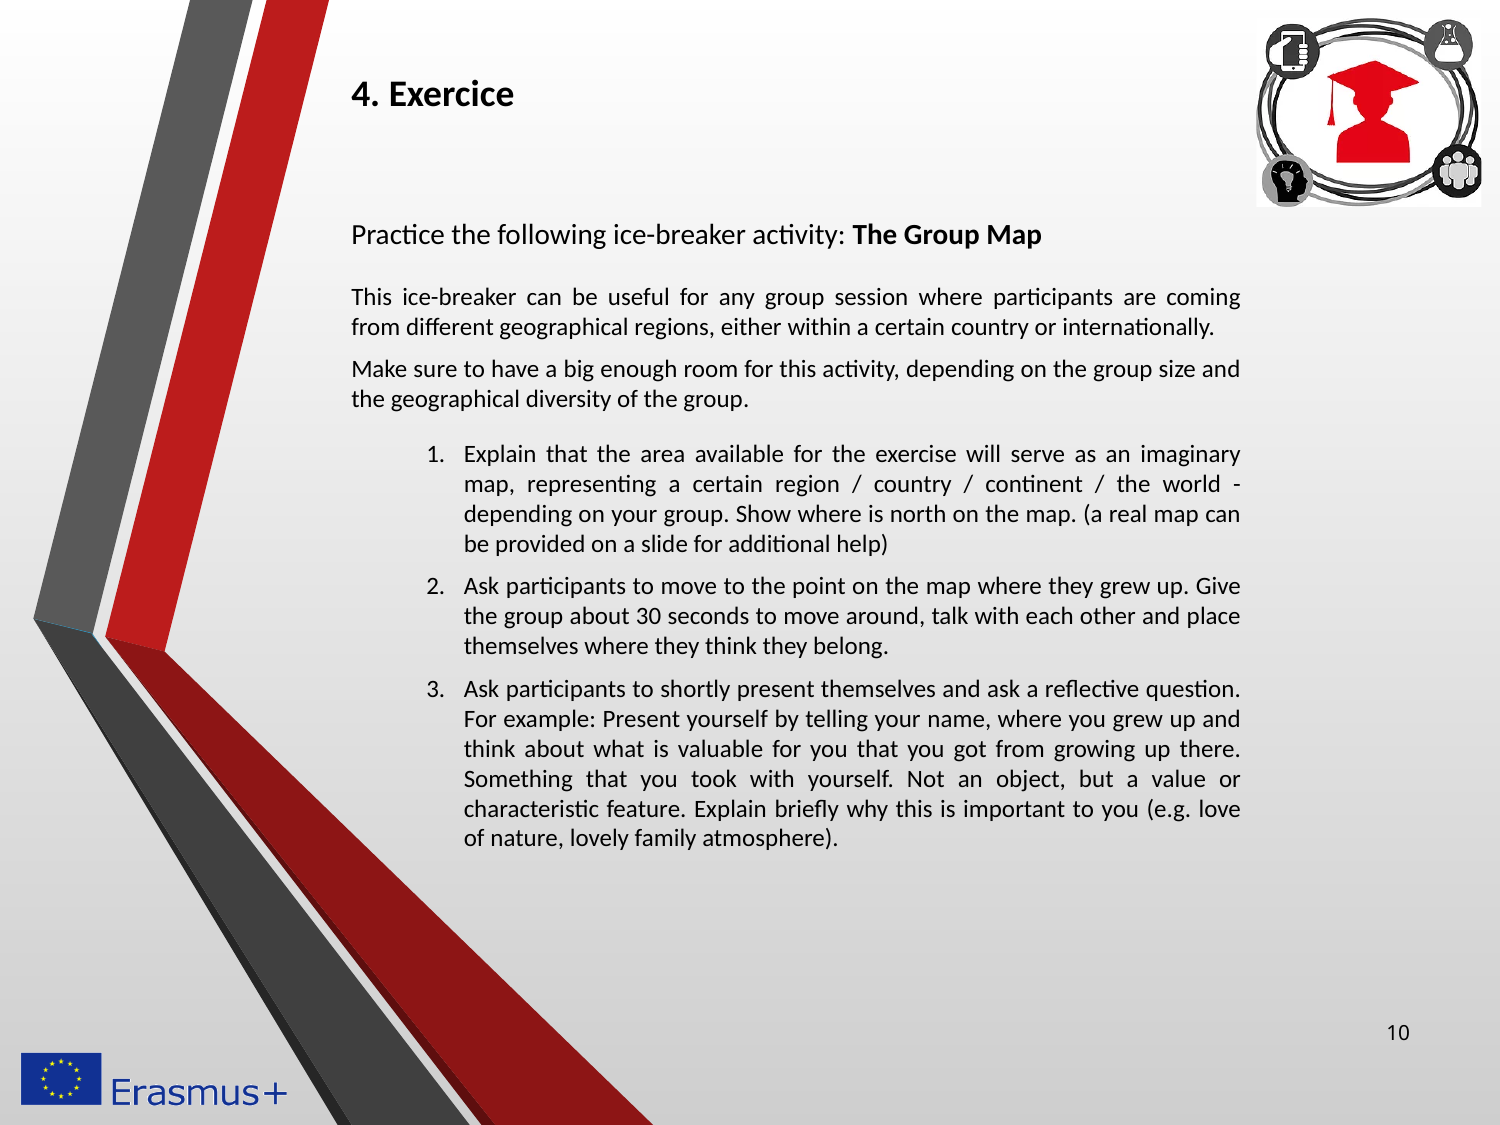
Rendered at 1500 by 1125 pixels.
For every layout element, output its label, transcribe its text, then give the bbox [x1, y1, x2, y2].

text_box 4. Exercice [336, 61, 975, 122]
text_box Practice the following ice-breaker activity: The Group Map This ice-breaker can be useful for any group session where participants are coming from different geographical regions, either within a certain country or internationally. Make sure to have a big enough room for this activity, depending on the group size and the geographical diversity of the group. Explain that the area available for the exercise will serve as an imaginary map, representing a certain region / country / continent / the world - depending on your group. Show where is north on the map. (a real map can be provided on a slide for additional help) Ask participants to move to the point on the map where they grew up. Give the group about 30 seconds to move around, talk with each other and place themselves where they think they belong. Ask participants to shortly present themselves and ask a reflective question. For example: Present yourself by telling your name, where you grew up and think about what is valuable for you that you got from growing up there. Something that you took with yourself. Not an object, but a value or characteristic feature. Explain briefly why this is important to you (e.g. love of nature, lovely family atmosphere). [336, 208, 1258, 860]
slide_number <numer> [1357, 1003, 1425, 1064]
picture [5, 1037, 302, 1120]
picture [1256, 18, 1482, 207]
chart [1257, 19, 1483, 209]
